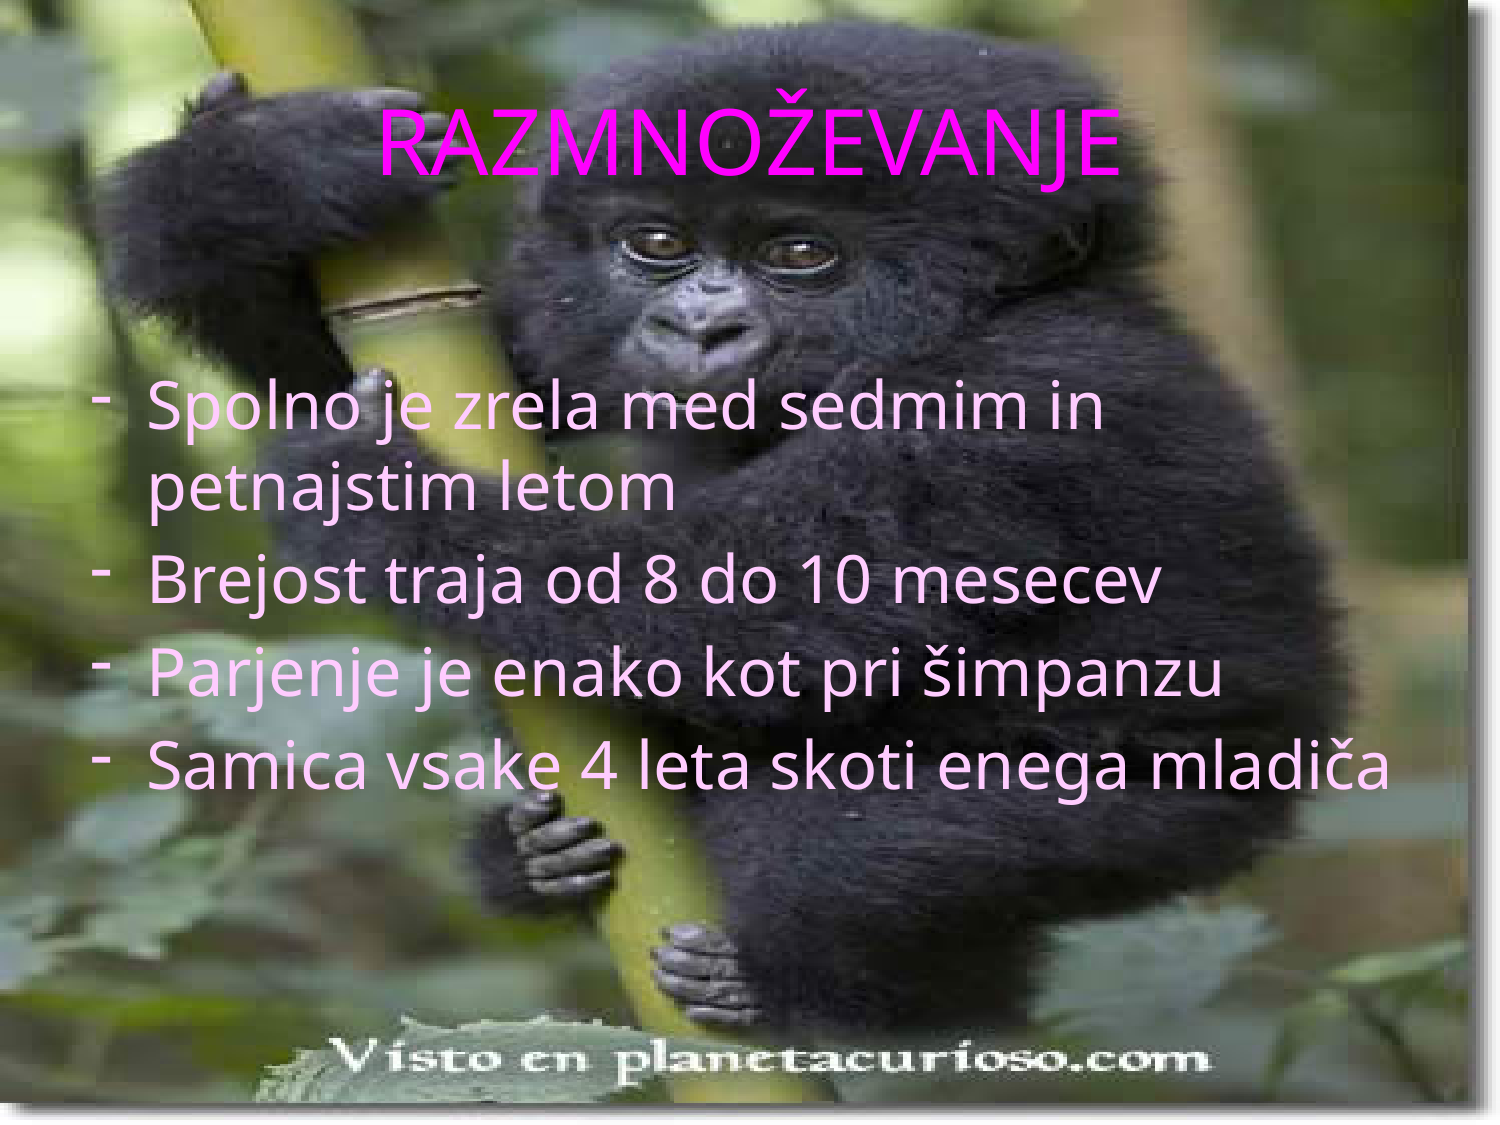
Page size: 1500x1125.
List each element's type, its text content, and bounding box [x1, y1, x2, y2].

title RAZMNOŽEVANJE [75, 45, 1425, 233]
list Spolno je zrela med sedmim in petnajstim letom Brejost traja od 8 do 10 mesecev Parjenje je enako kot pri šimpanzu Samica vsake 4 leta skoti enega mladiča [75, 262, 1425, 1005]
picture [0, 0, 1500, 1125]
